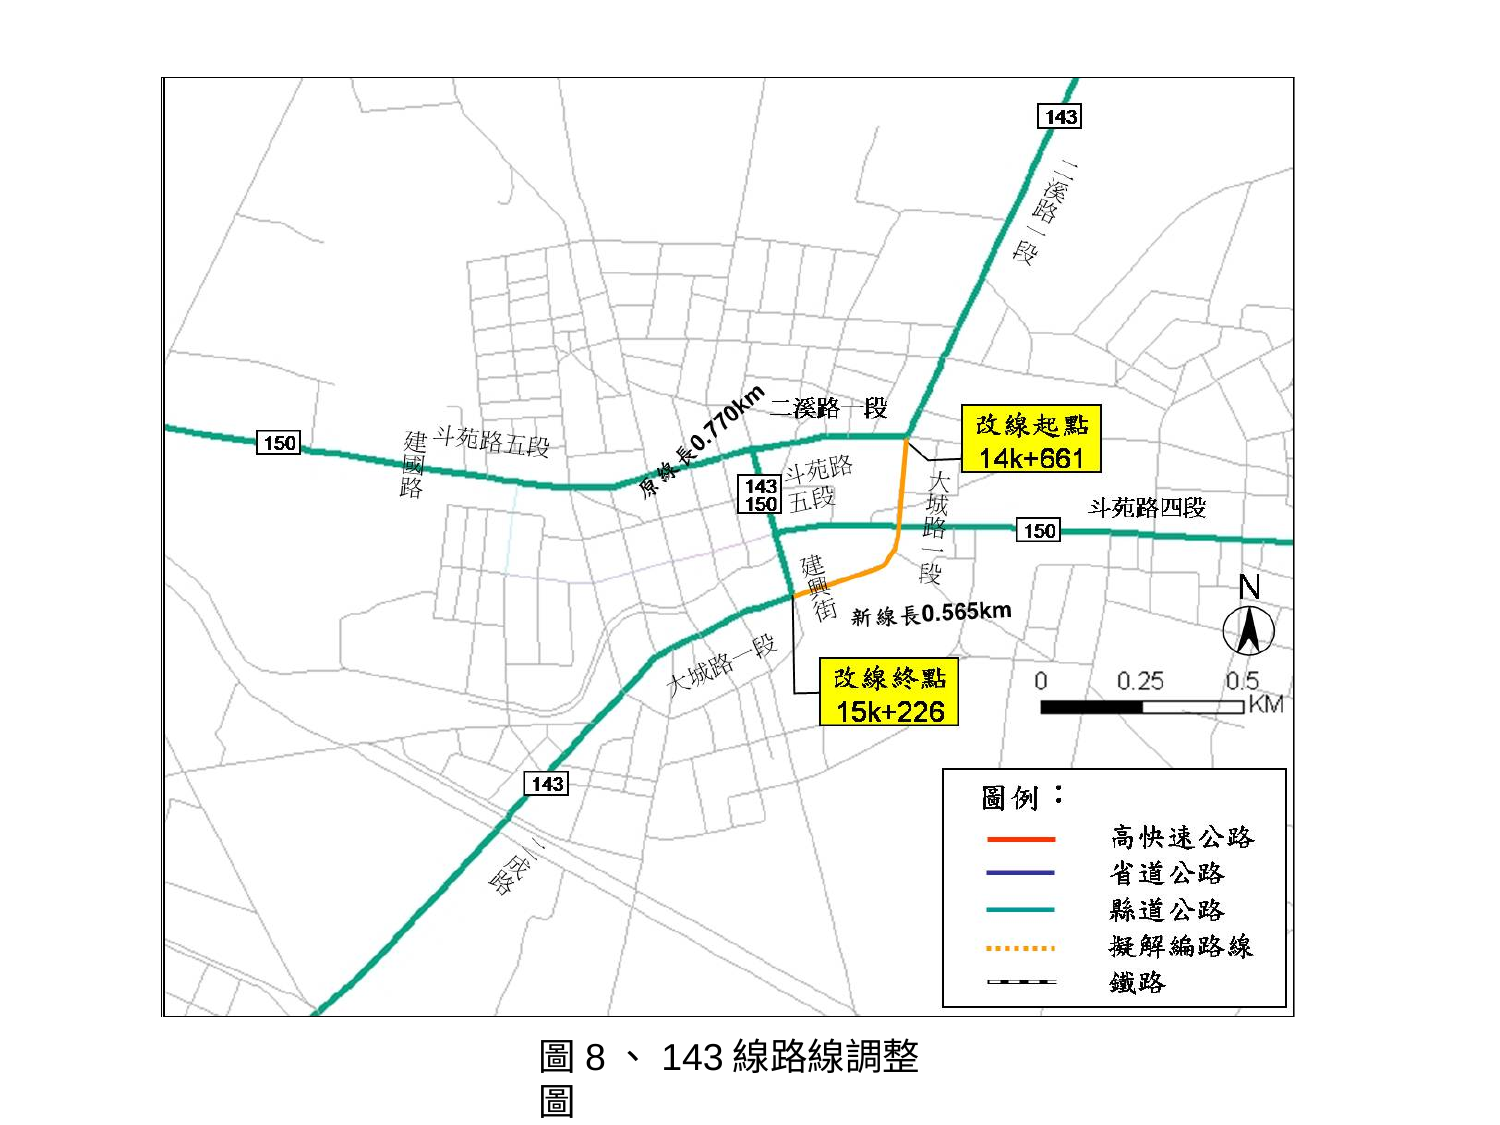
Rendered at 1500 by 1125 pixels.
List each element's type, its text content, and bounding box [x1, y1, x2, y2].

text_box 圖8、143線路線調整圖 [523, 1025, 968, 1125]
picture [160, 76, 1295, 1017]
